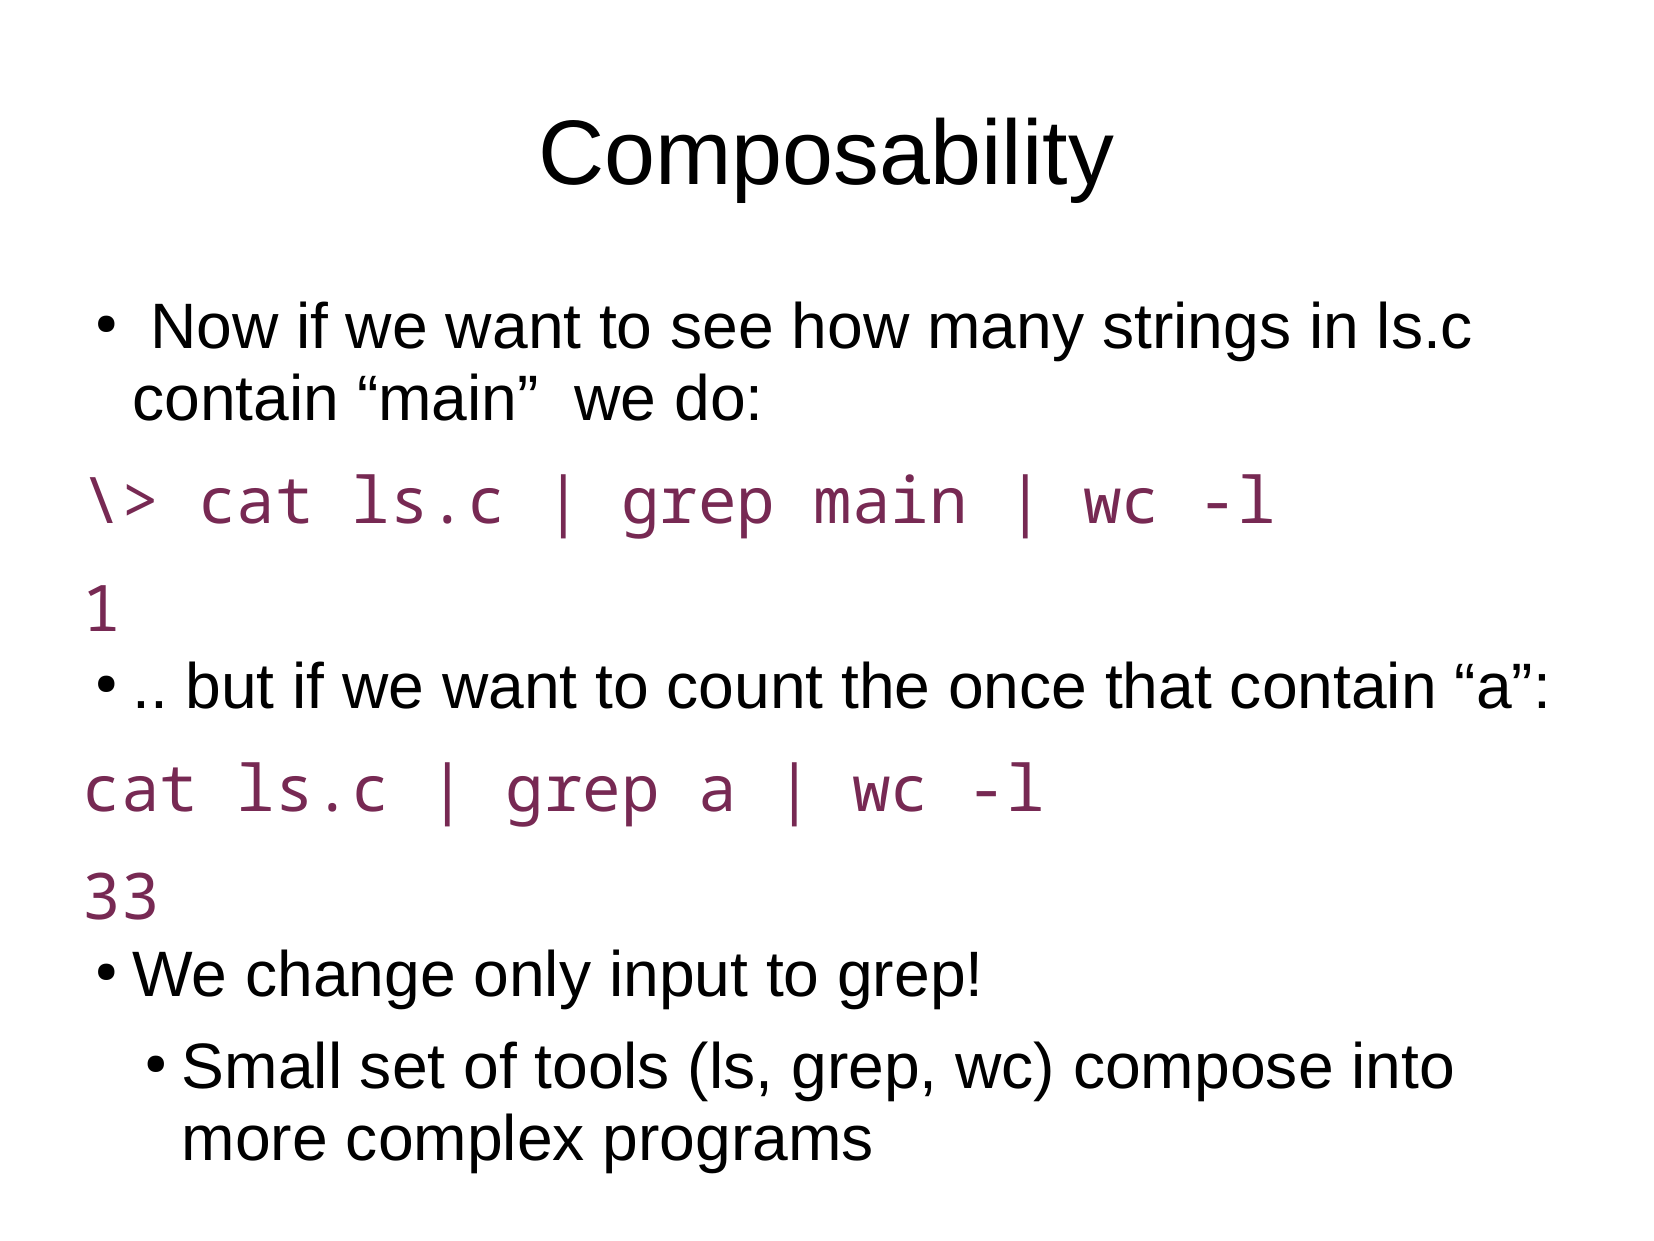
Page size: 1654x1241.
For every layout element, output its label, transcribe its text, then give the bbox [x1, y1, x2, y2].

list Now if we want to see how many strings in ls.c contain “main” we do: \> cat ls.c | grep main | wc -l 1 .. but if we want to count the once that contain “a”: cat ls.c | grep a | wc -l 33 We change only input to grep! Small set of tools (ls, grep, wc) compose into more complex programs [82, 290, 1571, 1201]
title Composability [82, 49, 1571, 257]
